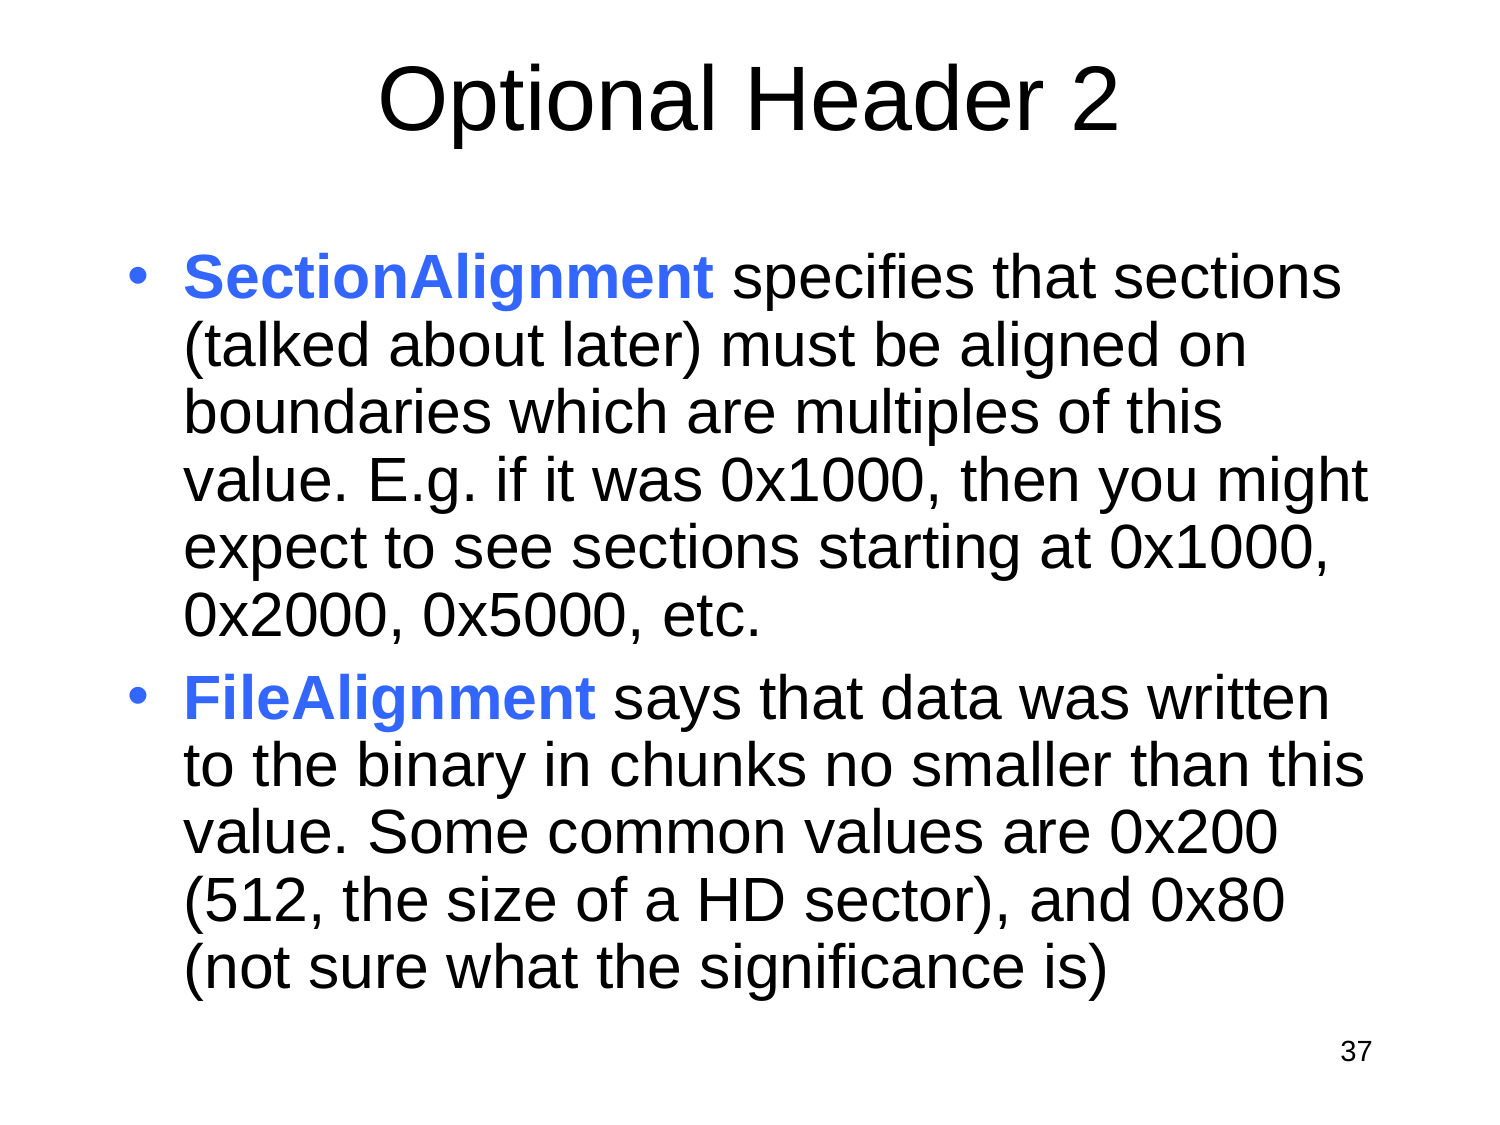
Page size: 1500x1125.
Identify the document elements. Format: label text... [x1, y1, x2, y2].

title Optional Header 2 [0, 0, 1500, 188]
list SectionAlignment specifies that sections (talked about later) must be aligned on boundaries which are multiples of this value. E.g. if it was 0x1000, then you might expect to see sections starting at 0x1000, 0x2000, 0x5000, etc. FileAlignment says that data was written to the binary in chunks no smaller than this value. Some common values are 0x200 (512, the size of a HD sector), and 0x80 (not sure what the significance is) [112, 237, 1388, 1051]
text_box <number> [1074, 1025, 1388, 1101]
